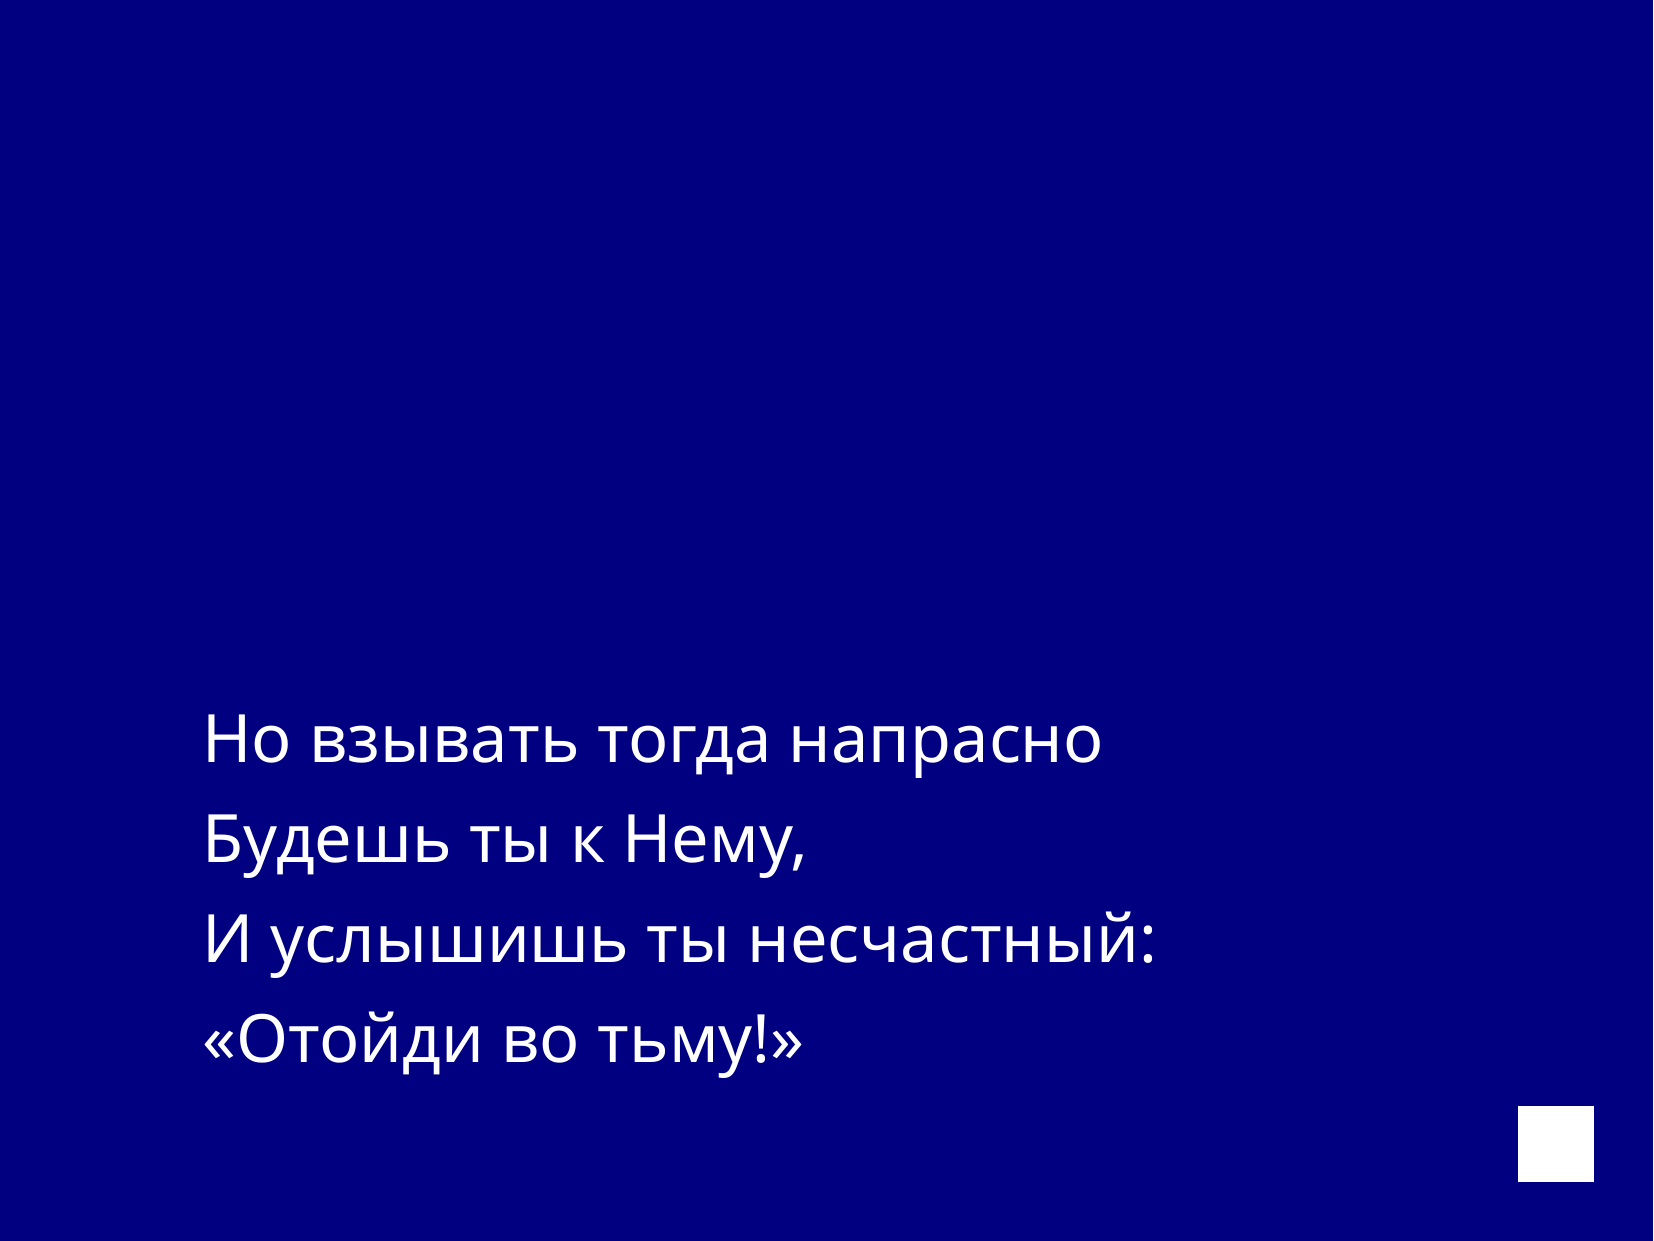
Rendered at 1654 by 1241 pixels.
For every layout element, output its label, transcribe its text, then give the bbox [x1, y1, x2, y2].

text_box Но взывать тогда напрасно Будешь ты к Нему, И услышишь ты несчастный: «Отойди во тьму!» [75, 675, 1576, 1163]
text_box [1518, 1106, 1594, 1182]
